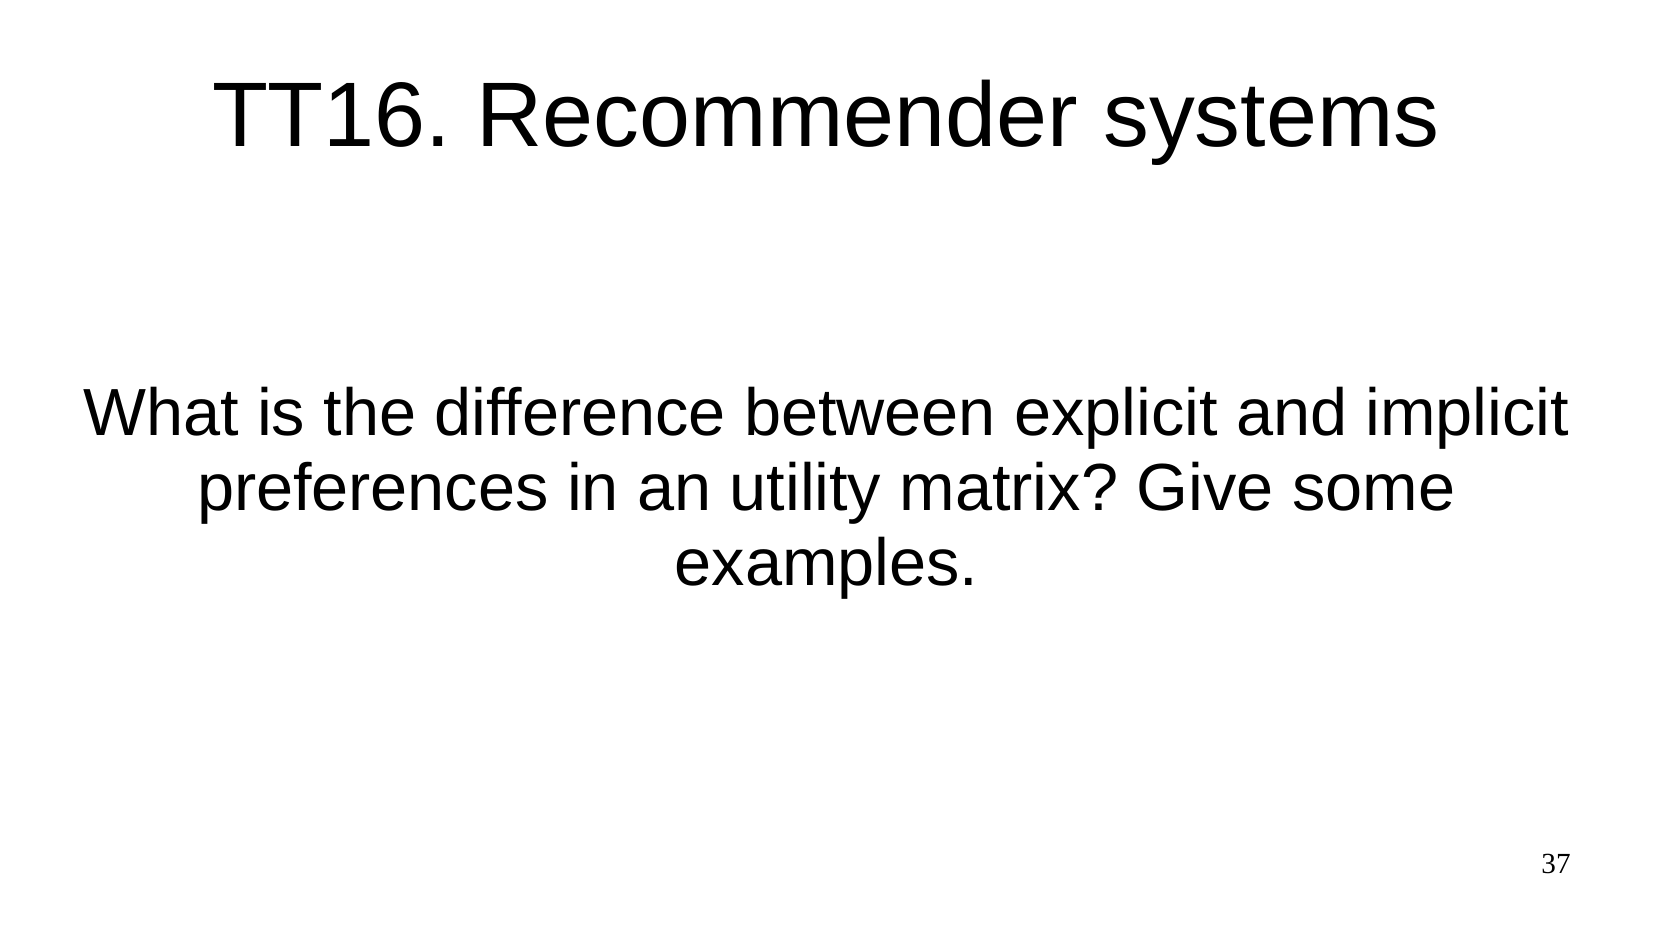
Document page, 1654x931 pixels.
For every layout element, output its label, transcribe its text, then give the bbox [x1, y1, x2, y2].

subtitle What is the difference between explicit and implicit preferences in an utility matrix? Give some examples. [82, 217, 1571, 758]
title TT16. Recommender systems [82, 37, 1571, 193]
